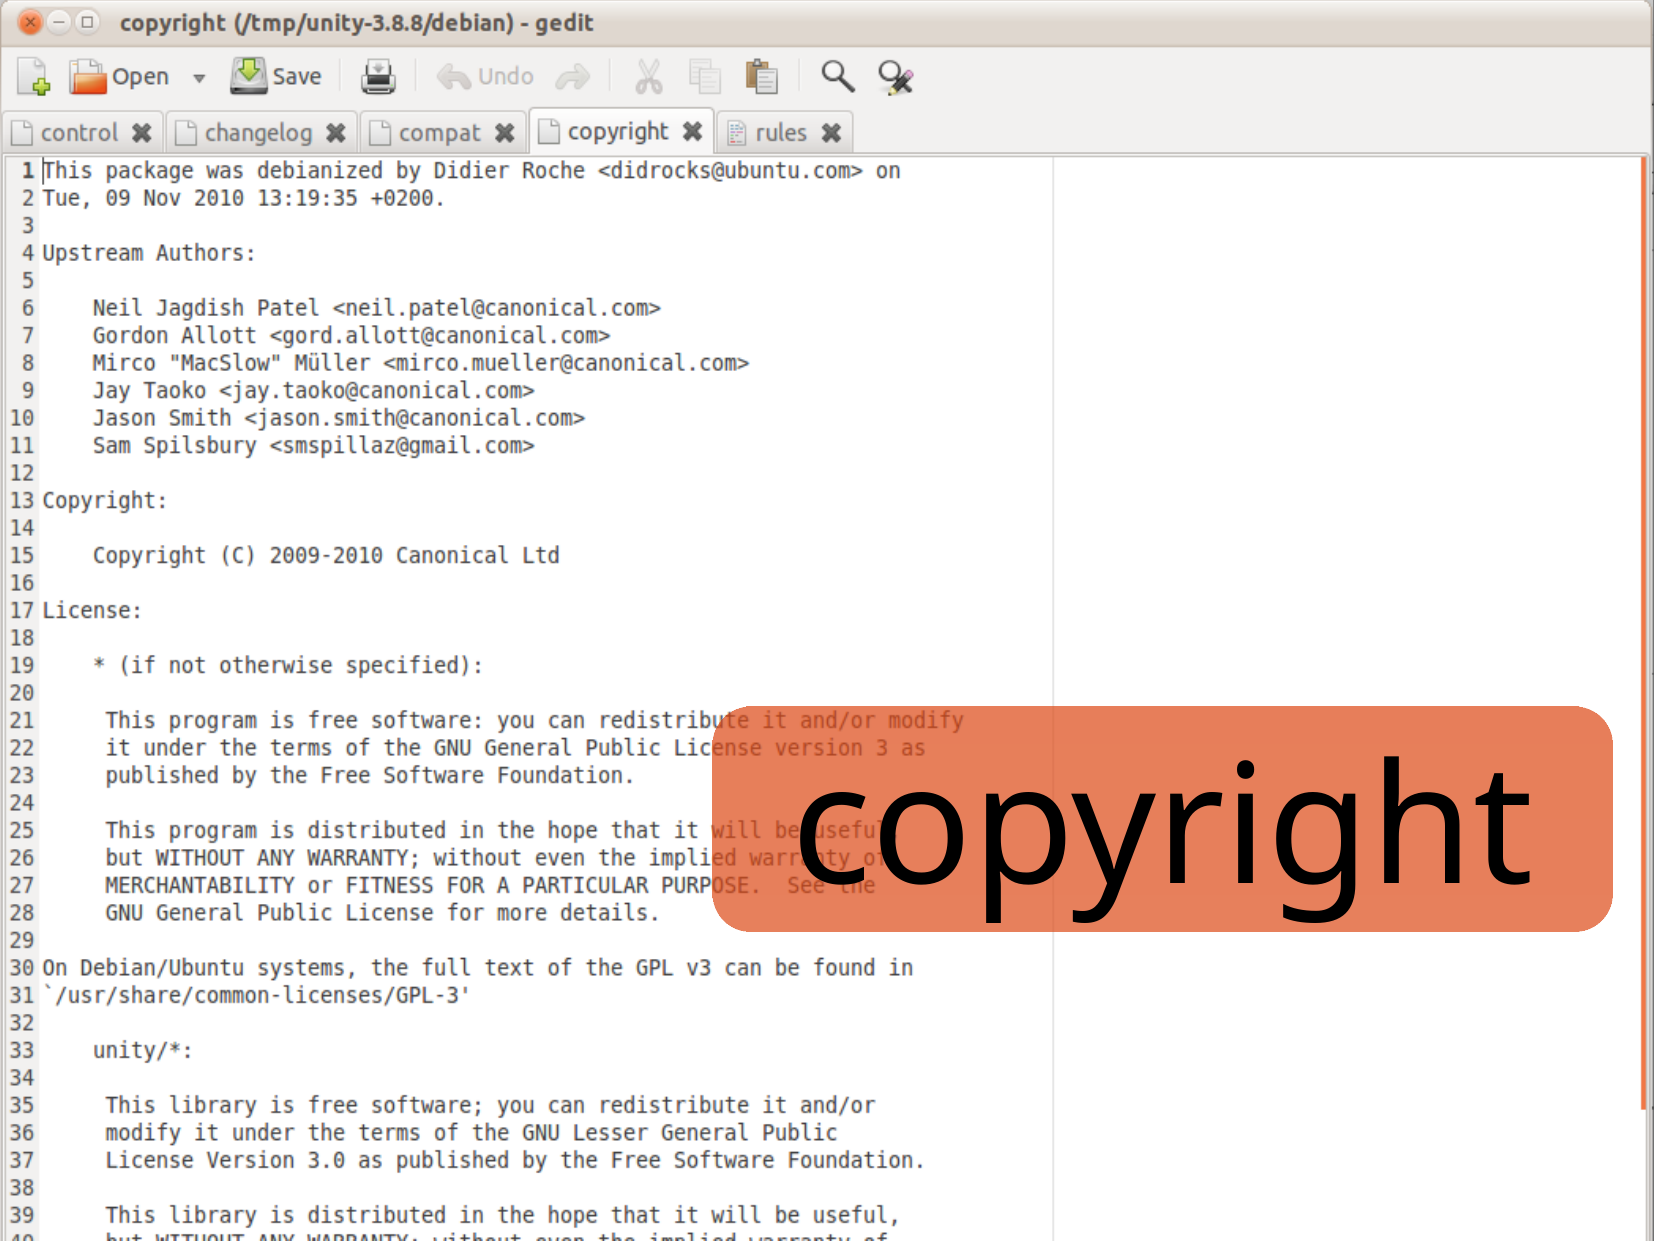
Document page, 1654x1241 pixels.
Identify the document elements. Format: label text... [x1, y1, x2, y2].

picture [0, 0, 1654, 1241]
text_box copyright [712, 706, 1613, 932]
